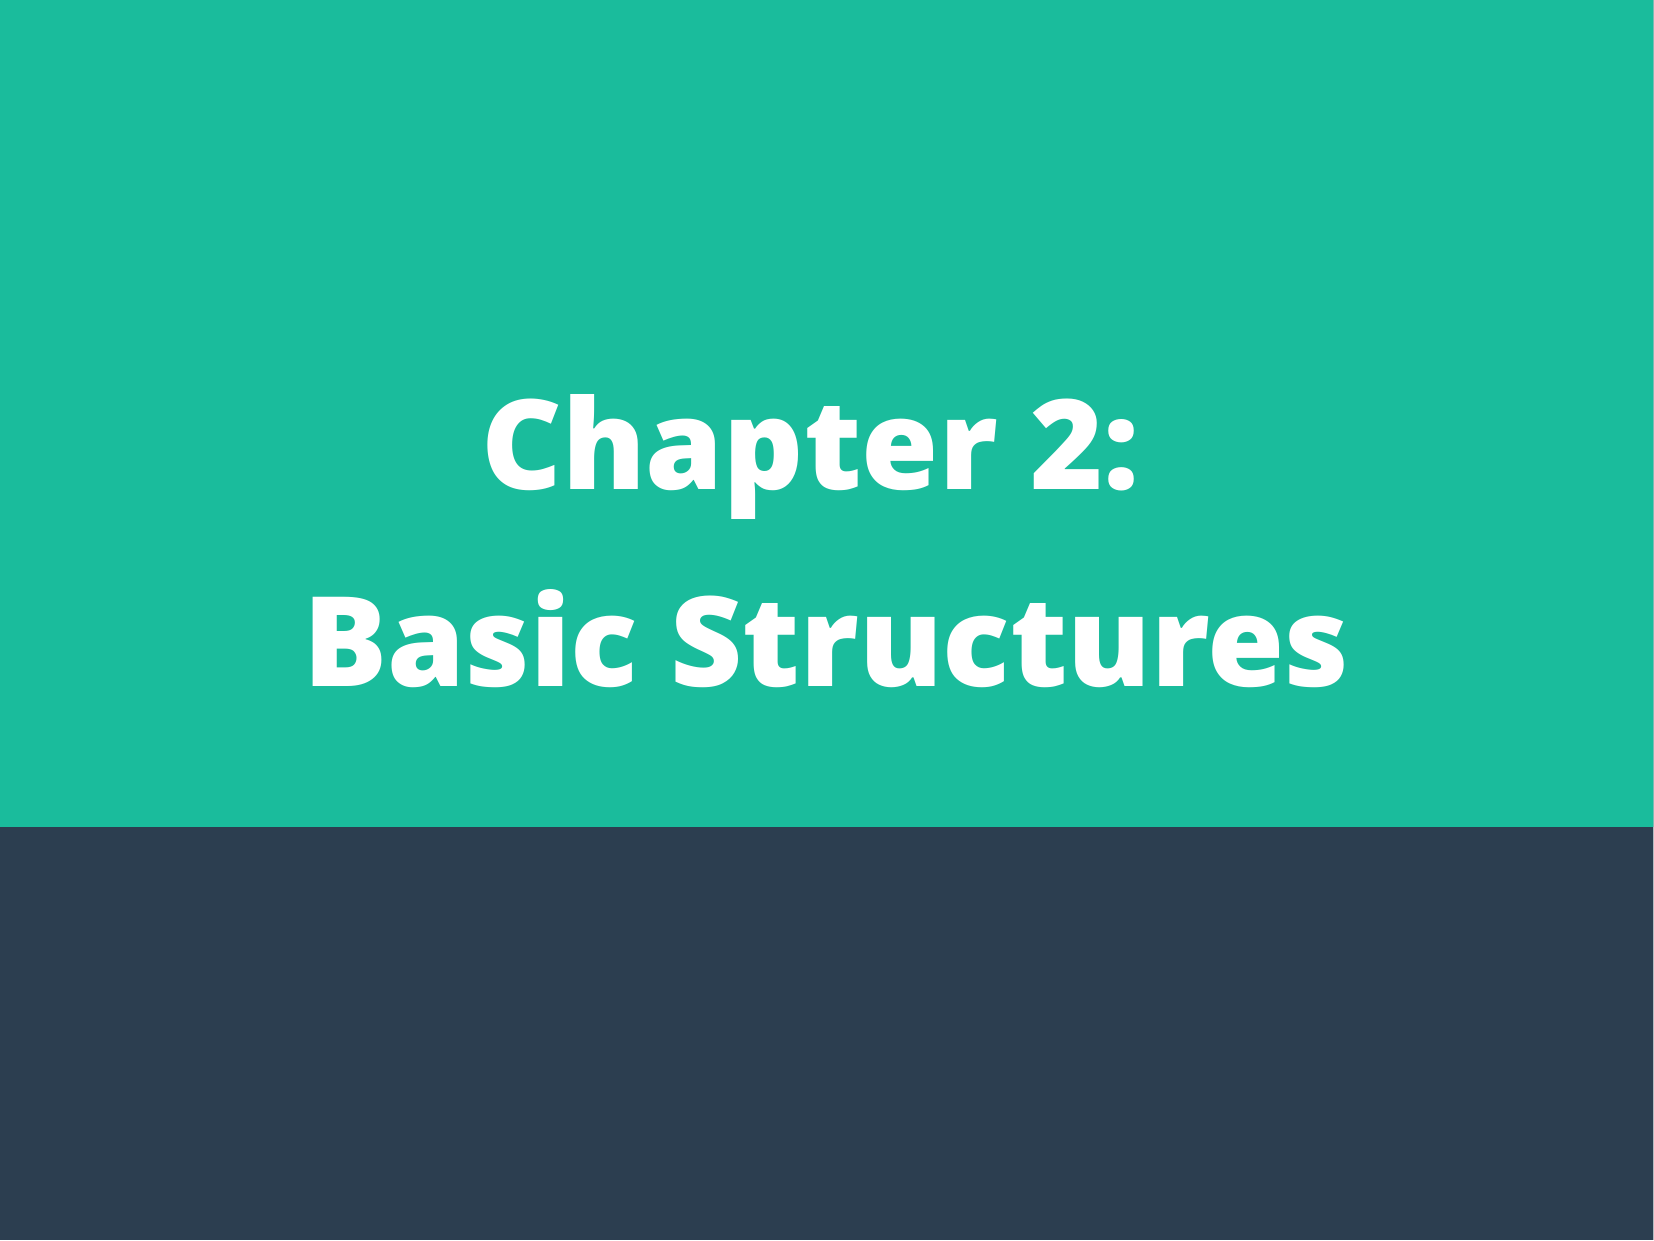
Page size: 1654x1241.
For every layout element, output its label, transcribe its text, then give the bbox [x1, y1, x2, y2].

title Chapter 2: Basic Structures [59, 330, 1595, 701]
